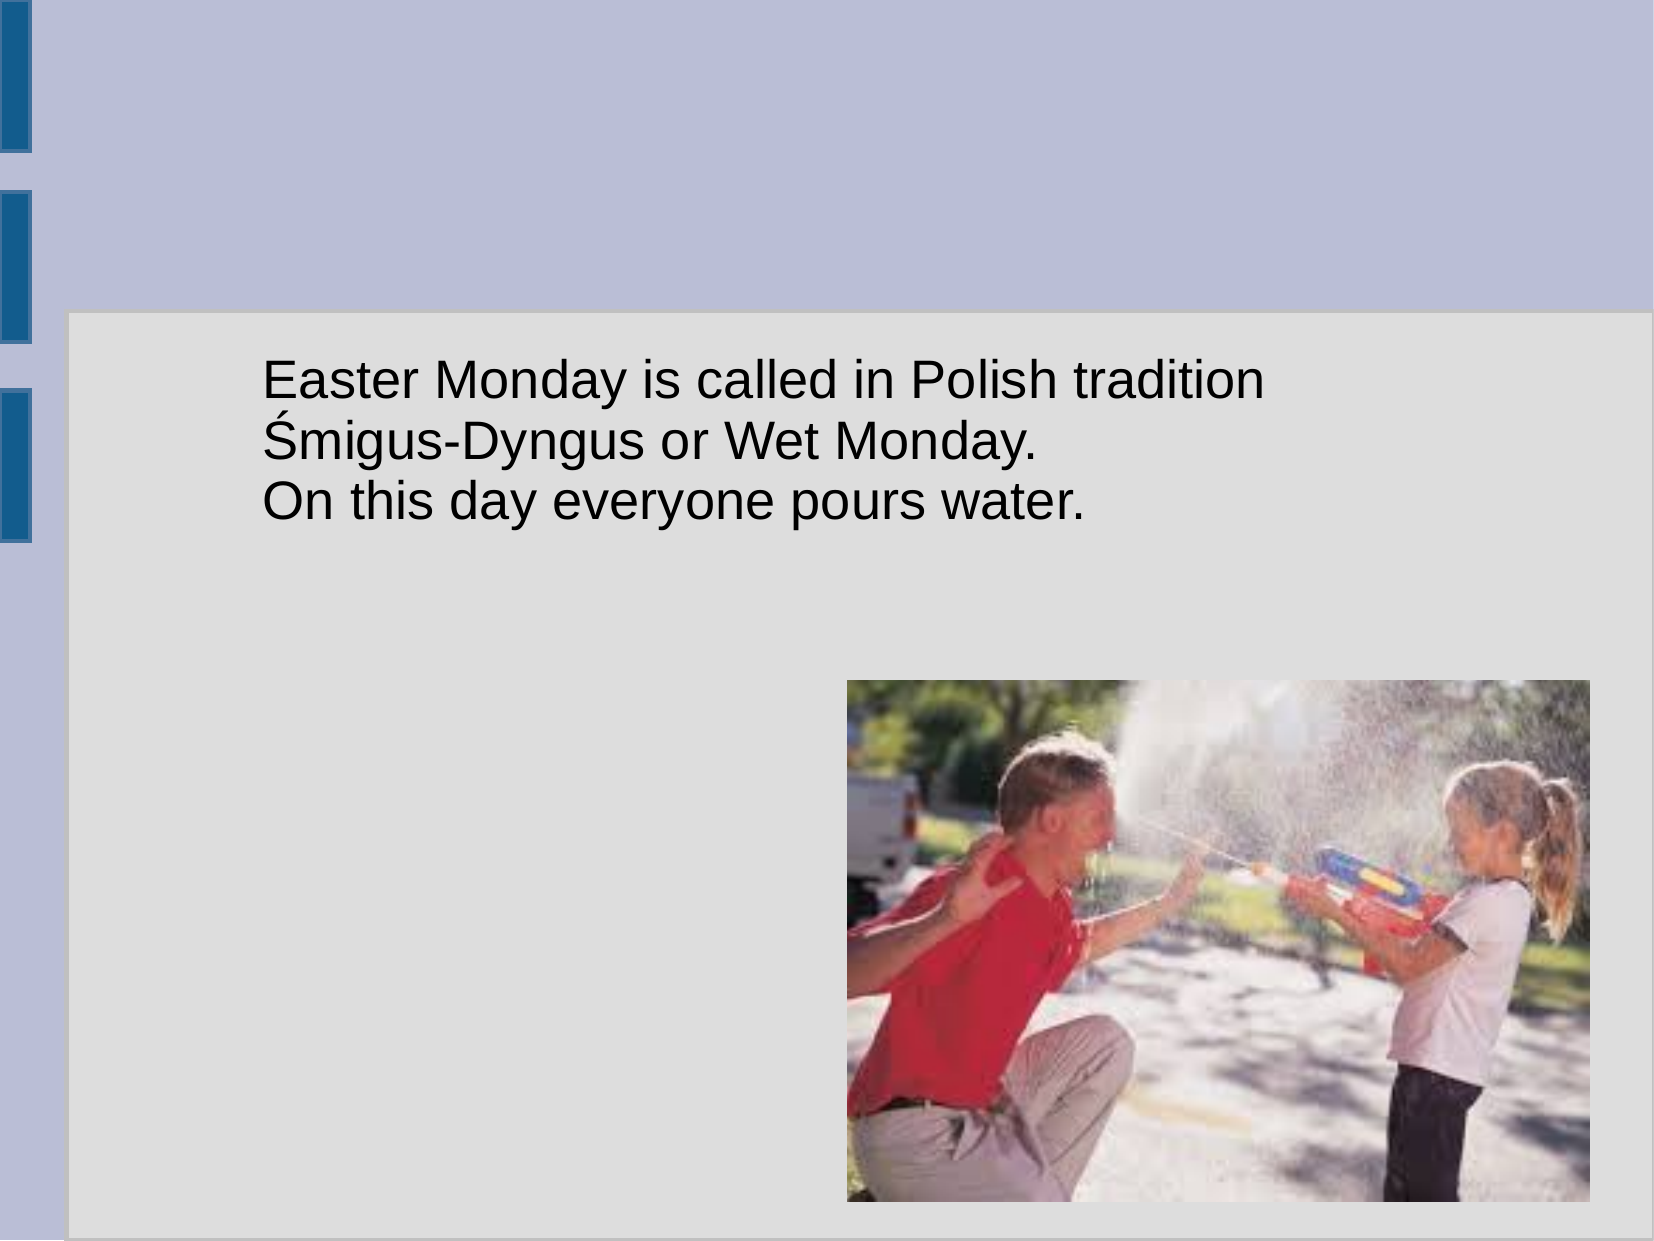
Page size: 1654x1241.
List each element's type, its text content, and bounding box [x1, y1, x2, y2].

text_box Easter Monday is called in Polish tradition Śmigus-Dyngus or Wet Monday. On this day everyone pours water. [248, 342, 1372, 660]
picture [847, 680, 1590, 1202]
